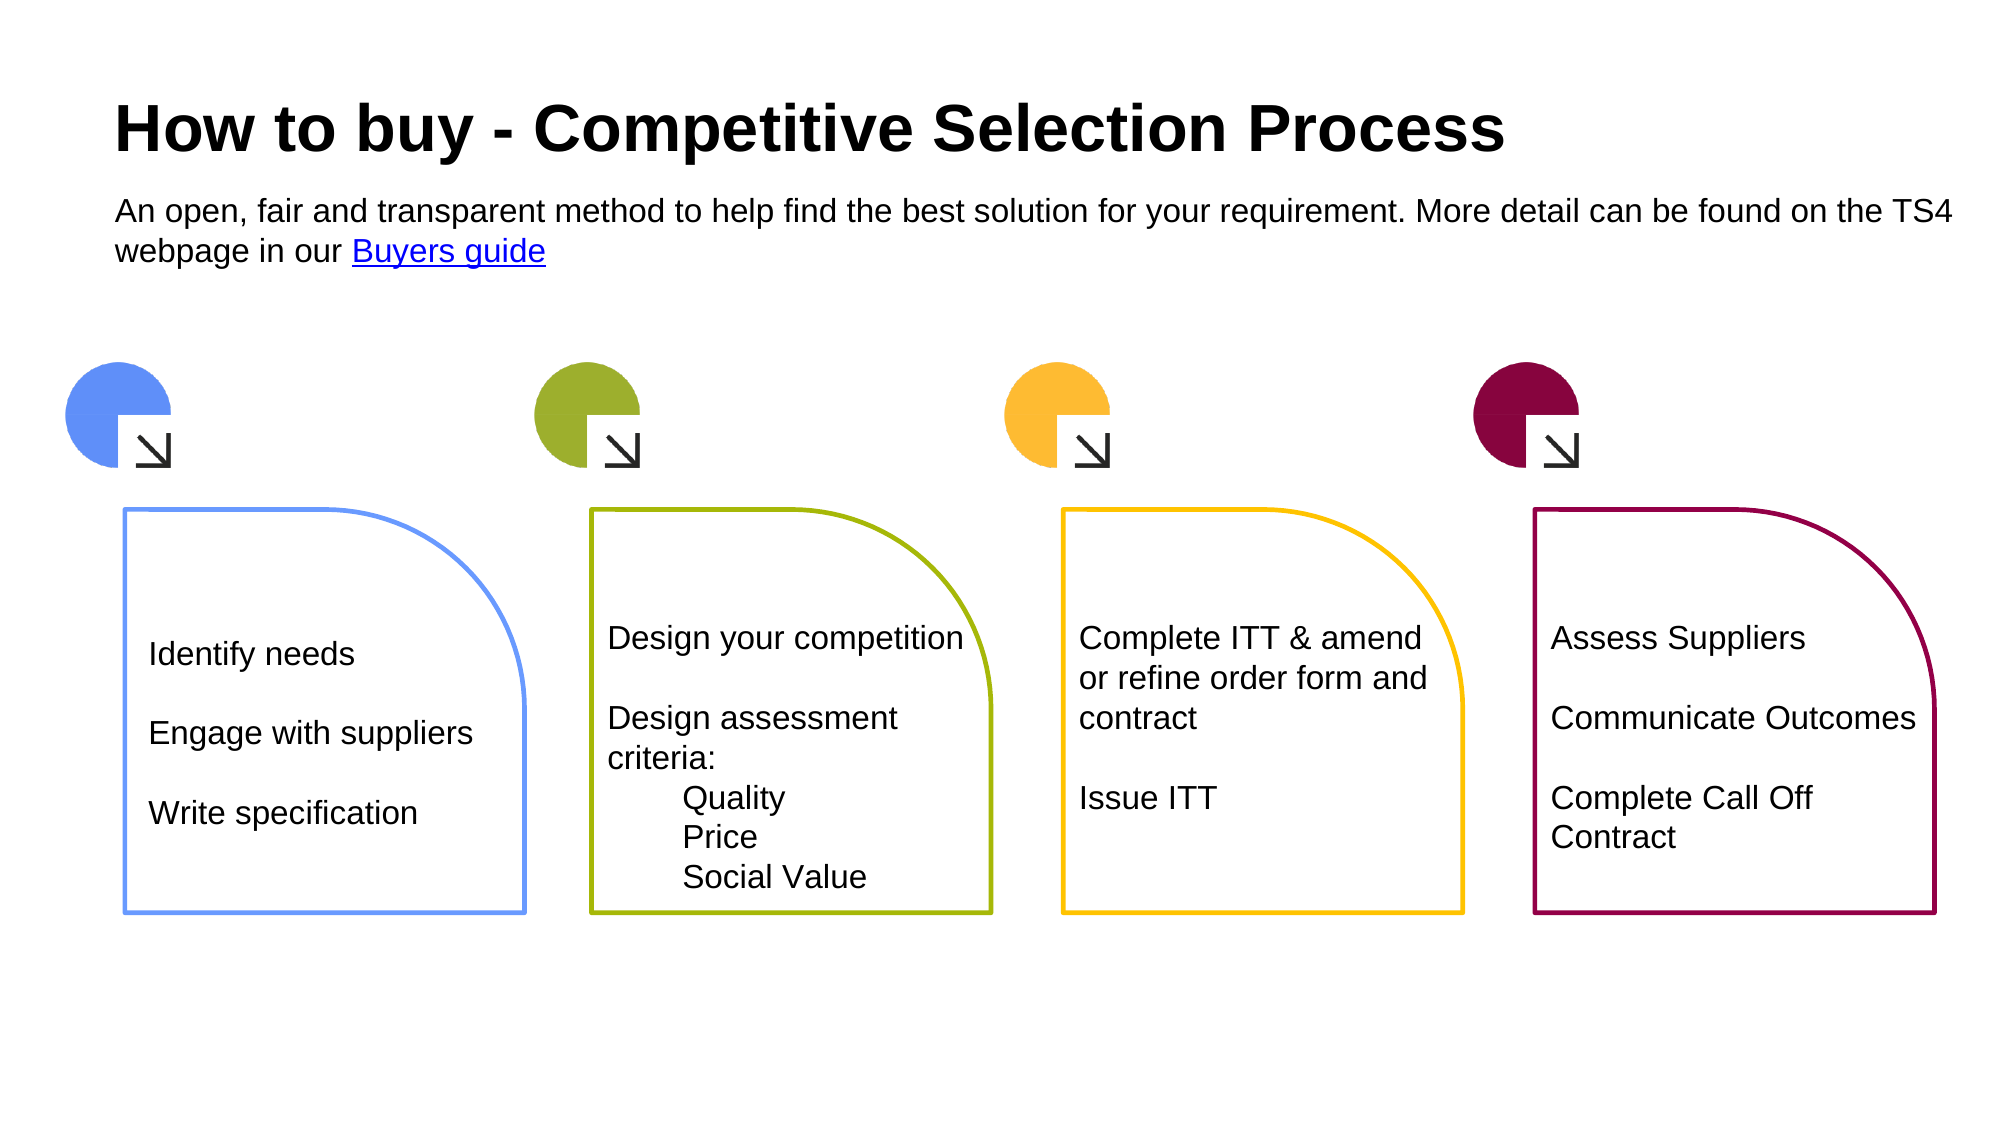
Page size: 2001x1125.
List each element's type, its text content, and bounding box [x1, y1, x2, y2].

picture [65, 362, 171, 468]
text_box Assess Suppliers Communicate Outcomes Complete Call Off Contract [1550, 616, 1919, 911]
text_box Identify needs Engage with suppliers Write specification [148, 591, 485, 911]
title An open, fair and transparent method to help find the best solution for your requirement. More detail can be found on the TS4 webpage in our Buyers guide [115, 189, 1965, 274]
text_box Design your competition Design assessment criteria: Quality Price Social Value [607, 616, 976, 911]
text_box Complete ITT & amend or refine order form and contract Issue ITT [1078, 616, 1448, 911]
picture [1004, 362, 1110, 468]
picture [1473, 362, 1579, 468]
title How to buy - Competitive Selection Process [115, 84, 1772, 169]
picture [534, 362, 640, 468]
